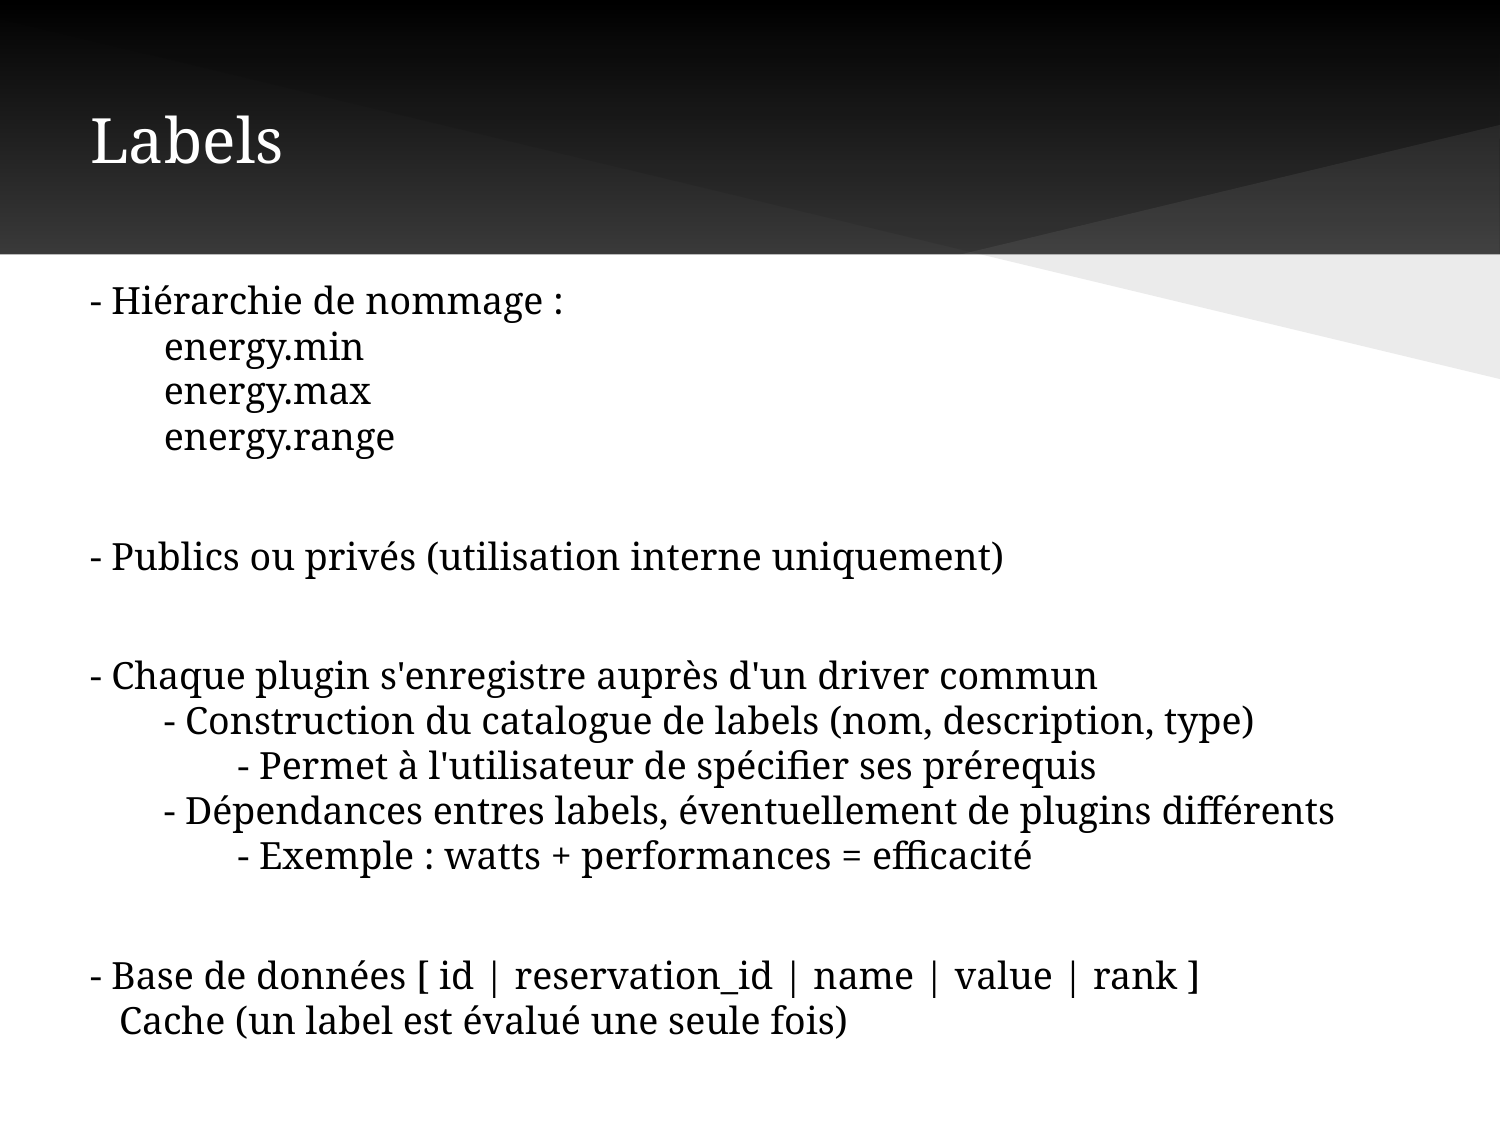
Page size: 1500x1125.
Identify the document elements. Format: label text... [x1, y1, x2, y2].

title Labels [75, 45, 1425, 233]
list - Hiérarchie de nommage : energy.min energy.max energy.range - Publics ou privés (utilisation interne uniquement) - Chaque plugin s'enregistre auprès d'un driver commun - Construction du catalogue de labels (nom, description, type) - Permet à l'utilisateur de spécifier ses prérequis - Dépendances entres labels, éventuellement de plugins différents - Exemple : watts + performances = efficacité - Base de données [ id | reservation_id | name | value | rank ] Cache (un label est évalué une seule fois) [75, 262, 1425, 1078]
